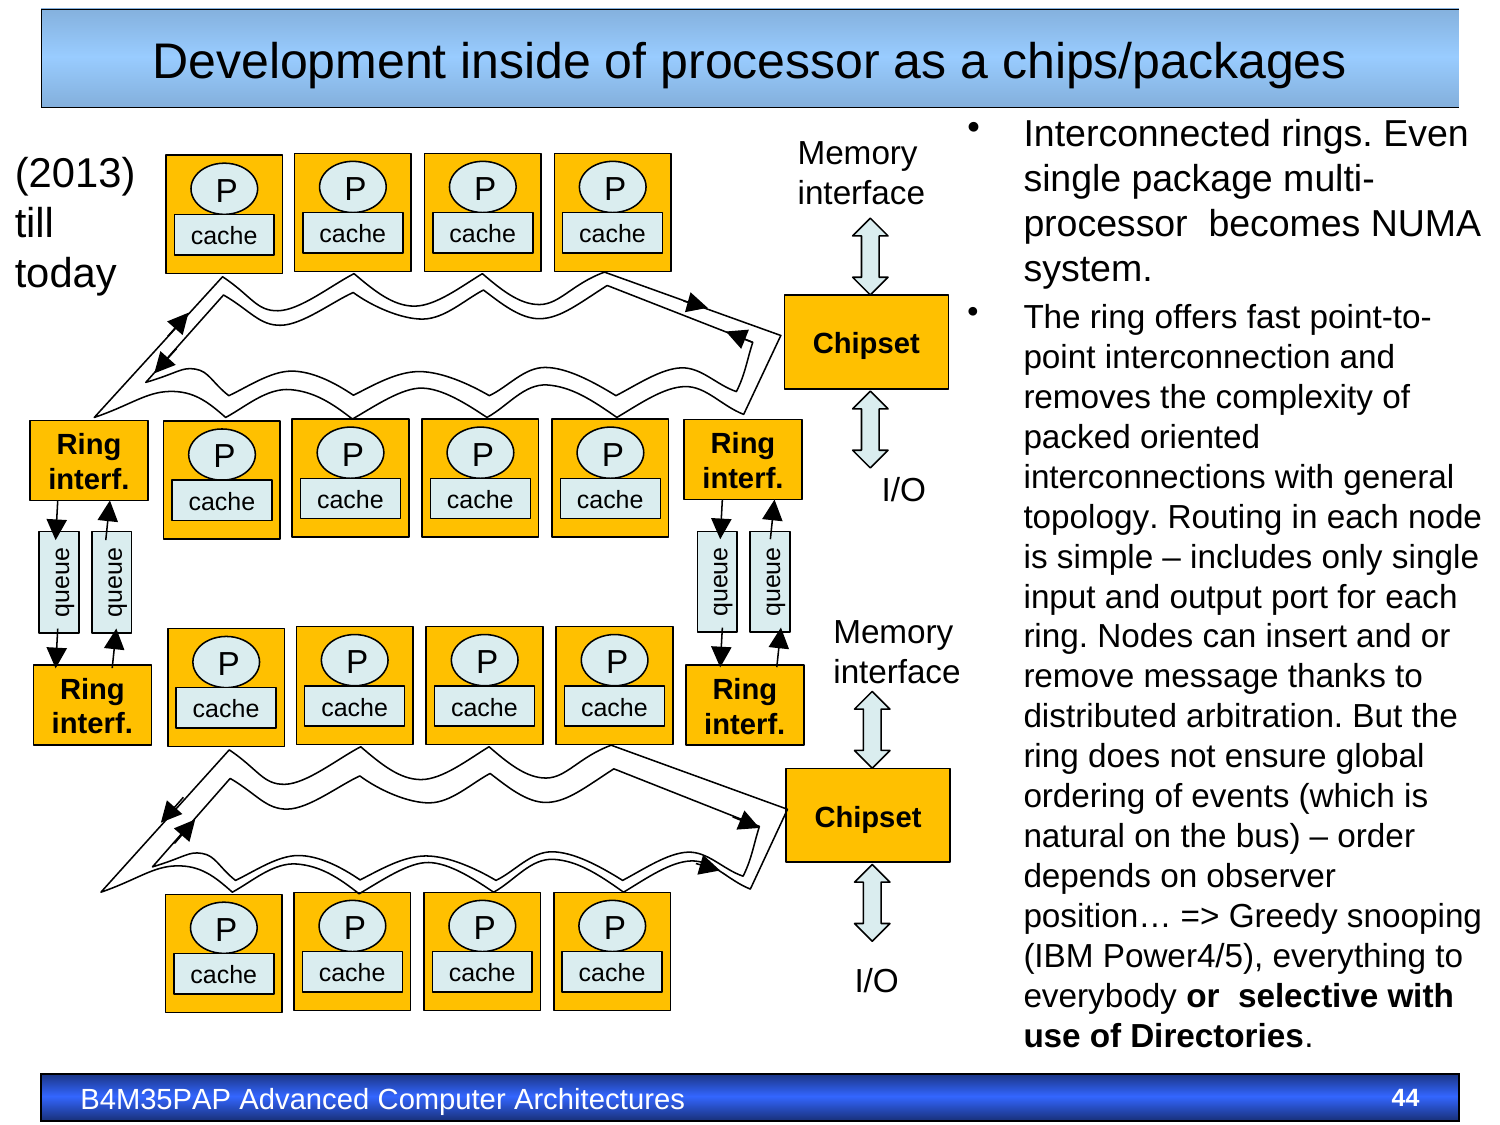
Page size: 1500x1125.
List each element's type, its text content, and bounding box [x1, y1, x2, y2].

text_box [554, 153, 671, 272]
text_box Ring interf. [30, 420, 149, 501]
text_box P [577, 427, 644, 478]
text_box P [188, 428, 256, 480]
text_box cache [560, 478, 661, 519]
text_box queue [91, 531, 132, 634]
text_box cache [173, 953, 274, 994]
text_box cache [302, 951, 403, 992]
text_box [854, 698, 890, 769]
text_box [294, 153, 412, 272]
text_box [105, 500, 110, 541]
text_box (2013) till today [200, 279, 254, 304]
text_box [167, 628, 285, 747]
text_box queue [750, 531, 790, 633]
text_box [165, 894, 283, 1013]
text_box P [581, 634, 648, 685]
text_box P [447, 427, 514, 478]
text_box [854, 864, 890, 942]
text_box cache [174, 214, 275, 255]
text_box cache [176, 687, 277, 729]
text_box Memory interface [818, 603, 1020, 698]
text_box cache [432, 951, 533, 992]
text_box [163, 421, 281, 540]
text_box cache [432, 212, 533, 253]
text_box [292, 419, 409, 538]
text_box [424, 153, 542, 272]
text_box cache [564, 685, 665, 727]
text_box Chipset [786, 768, 951, 863]
text_box (2013) till today [0, 138, 254, 304]
text_box [422, 419, 539, 538]
text_box [167, 312, 189, 337]
title Development inside of processor as a chips/packages [41, 8, 1459, 108]
text_box [160, 797, 184, 823]
text_box [426, 626, 543, 745]
text_box [296, 626, 413, 745]
text_box [293, 892, 411, 1011]
text_box P [192, 636, 260, 687]
text_box [683, 301, 708, 308]
text_box [770, 499, 775, 540]
text_box cache [302, 212, 403, 253]
text_box cache [304, 685, 405, 727]
text_box I/O [866, 461, 1068, 516]
text_box cache [562, 951, 663, 992]
text_box P [190, 902, 258, 953]
text_box P [319, 161, 387, 212]
text_box P [319, 900, 386, 951]
text_box P [449, 161, 517, 212]
text_box [556, 626, 673, 745]
text_box [852, 391, 889, 464]
text_box Ring interf. [685, 665, 804, 745]
text_box [695, 863, 721, 871]
text_box P [317, 427, 384, 478]
text_box P [451, 634, 519, 685]
text_box [165, 155, 283, 274]
text_box P [448, 900, 516, 951]
text_box Ring interf. [33, 664, 152, 745]
text_box Memory interface [782, 123, 984, 219]
text_box P [321, 634, 389, 685]
text_box Chipset [784, 295, 949, 389]
text_box cache [171, 480, 272, 521]
text_box cache [562, 212, 663, 253]
text_box [852, 219, 889, 295]
text_box [551, 419, 669, 538]
text_box [553, 892, 671, 1011]
text_box I/O [839, 951, 1041, 1007]
text_box [732, 816, 760, 828]
text_box P [579, 161, 647, 212]
text_box cache [300, 478, 401, 519]
text_box Ring interf. [684, 419, 803, 500]
text_box P [578, 900, 646, 951]
list Interconnected rings. Even single package multi-processor becomes NUMA system. The ring offers fast point-to-point interconnection and removes the complexity of packed oriented interconnections with general topology. Routing in each node is simple – includes only single input and output port for each ring. Nodes can insert and or remove message thanks to distributed arbitration. But the ring does not ensure global ordering of events (which is natural on the bus) – order depends on observer position… => Greedy snooping (IBM Power4/5), everything to everybody or selective with use of Directories. [952, 101, 1500, 1073]
text_box queue [39, 531, 79, 634]
text_box [423, 892, 541, 1011]
text_box P [190, 163, 258, 214]
text_box cache [434, 685, 535, 727]
text_box [112, 628, 117, 669]
text_box [776, 627, 781, 668]
text_box [725, 331, 753, 343]
text_box queue [697, 531, 738, 633]
text_box [154, 348, 177, 374]
text_box cache [430, 478, 531, 519]
